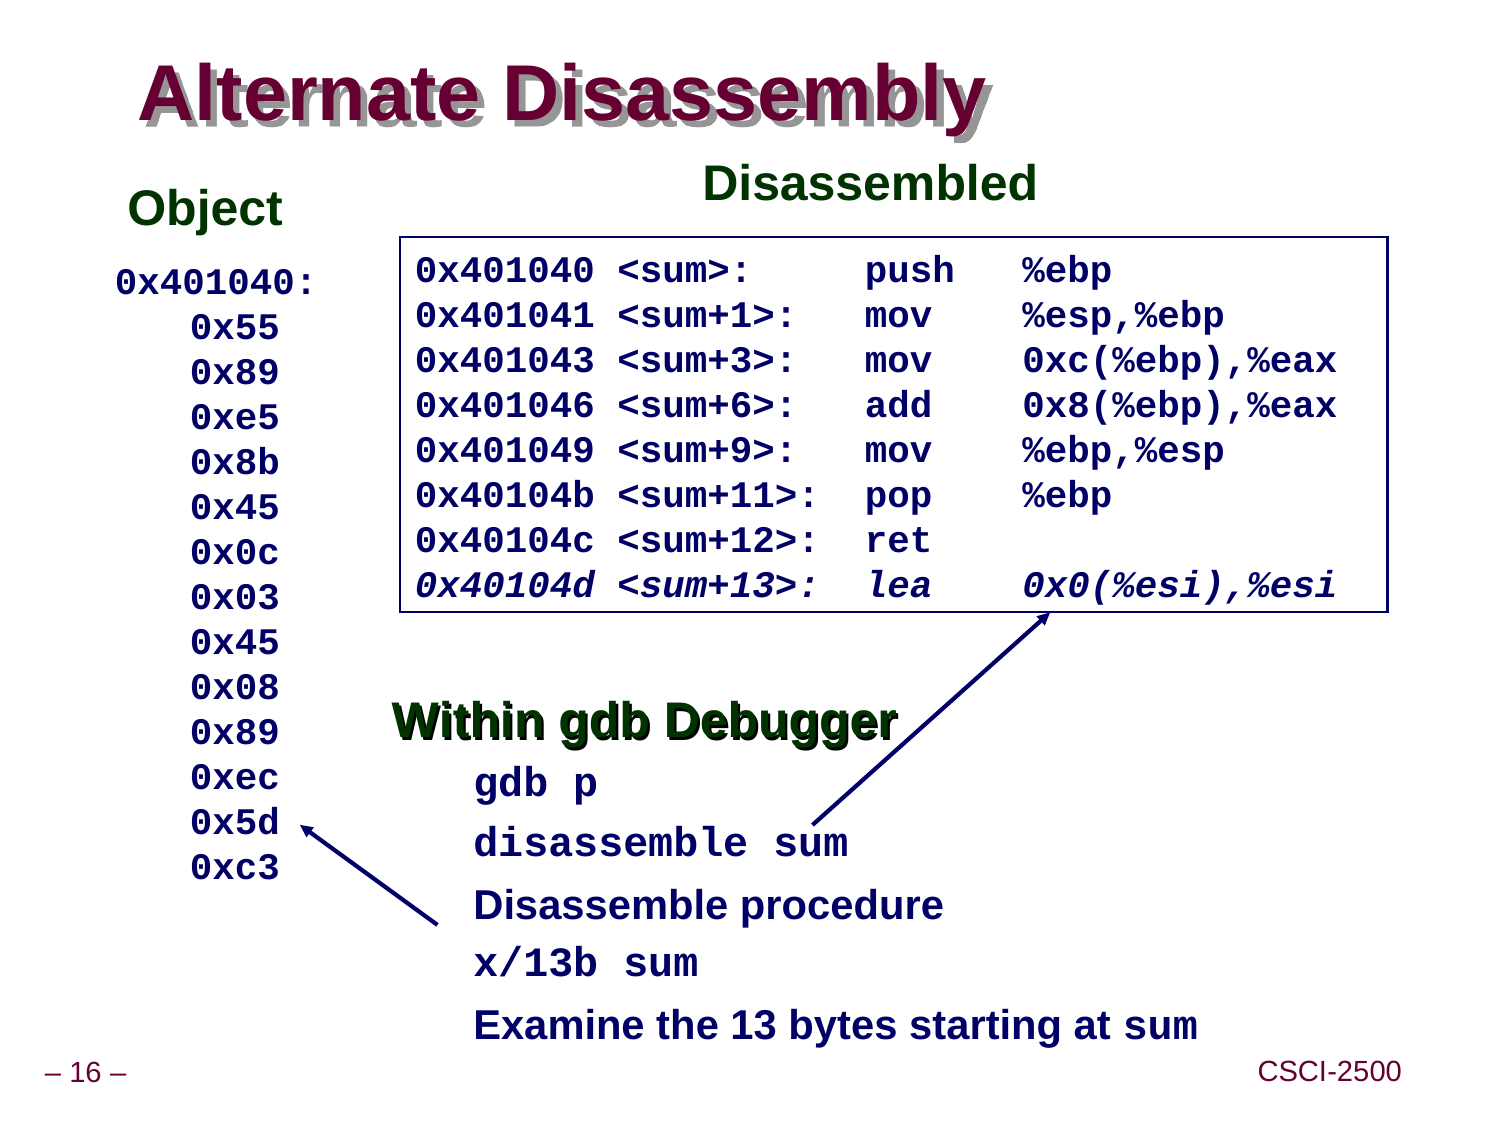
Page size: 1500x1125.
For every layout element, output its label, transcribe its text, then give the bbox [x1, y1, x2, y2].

text_box 0x401040: 0x55 0x89 0xe5 0x8b 0x45 0x0c 0x03 0x45 0x08 0x89 0xec 0x5d 0xc3 [99, 249, 351, 895]
list Within gdb Debugger gdb p disassemble sum Disassemble procedure x/13b sum Examine the 13 bytes starting at sum [376, 688, 1411, 1125]
text_box Disassembled [687, 149, 1115, 218]
text_box 0x401040 <sum>: push %ebp 0x401041 <sum+1>: mov %esp,%ebp 0x401043 <sum+3>: mov 0xc(%ebp),%eax 0x401046 <sum+6>: add 0x8(%ebp),%eax 0x401049 <sum+9>: mov %ebp,%esp 0x40104b <sum+11>: pop %ebp 0x40104c <sum+12>: ret 0x40104d <sum+13>: lea 0x0(%esi),%esi [399, 237, 1388, 613]
title Alternate Disassembly [137, 45, 1163, 149]
text_box Object [112, 174, 328, 243]
